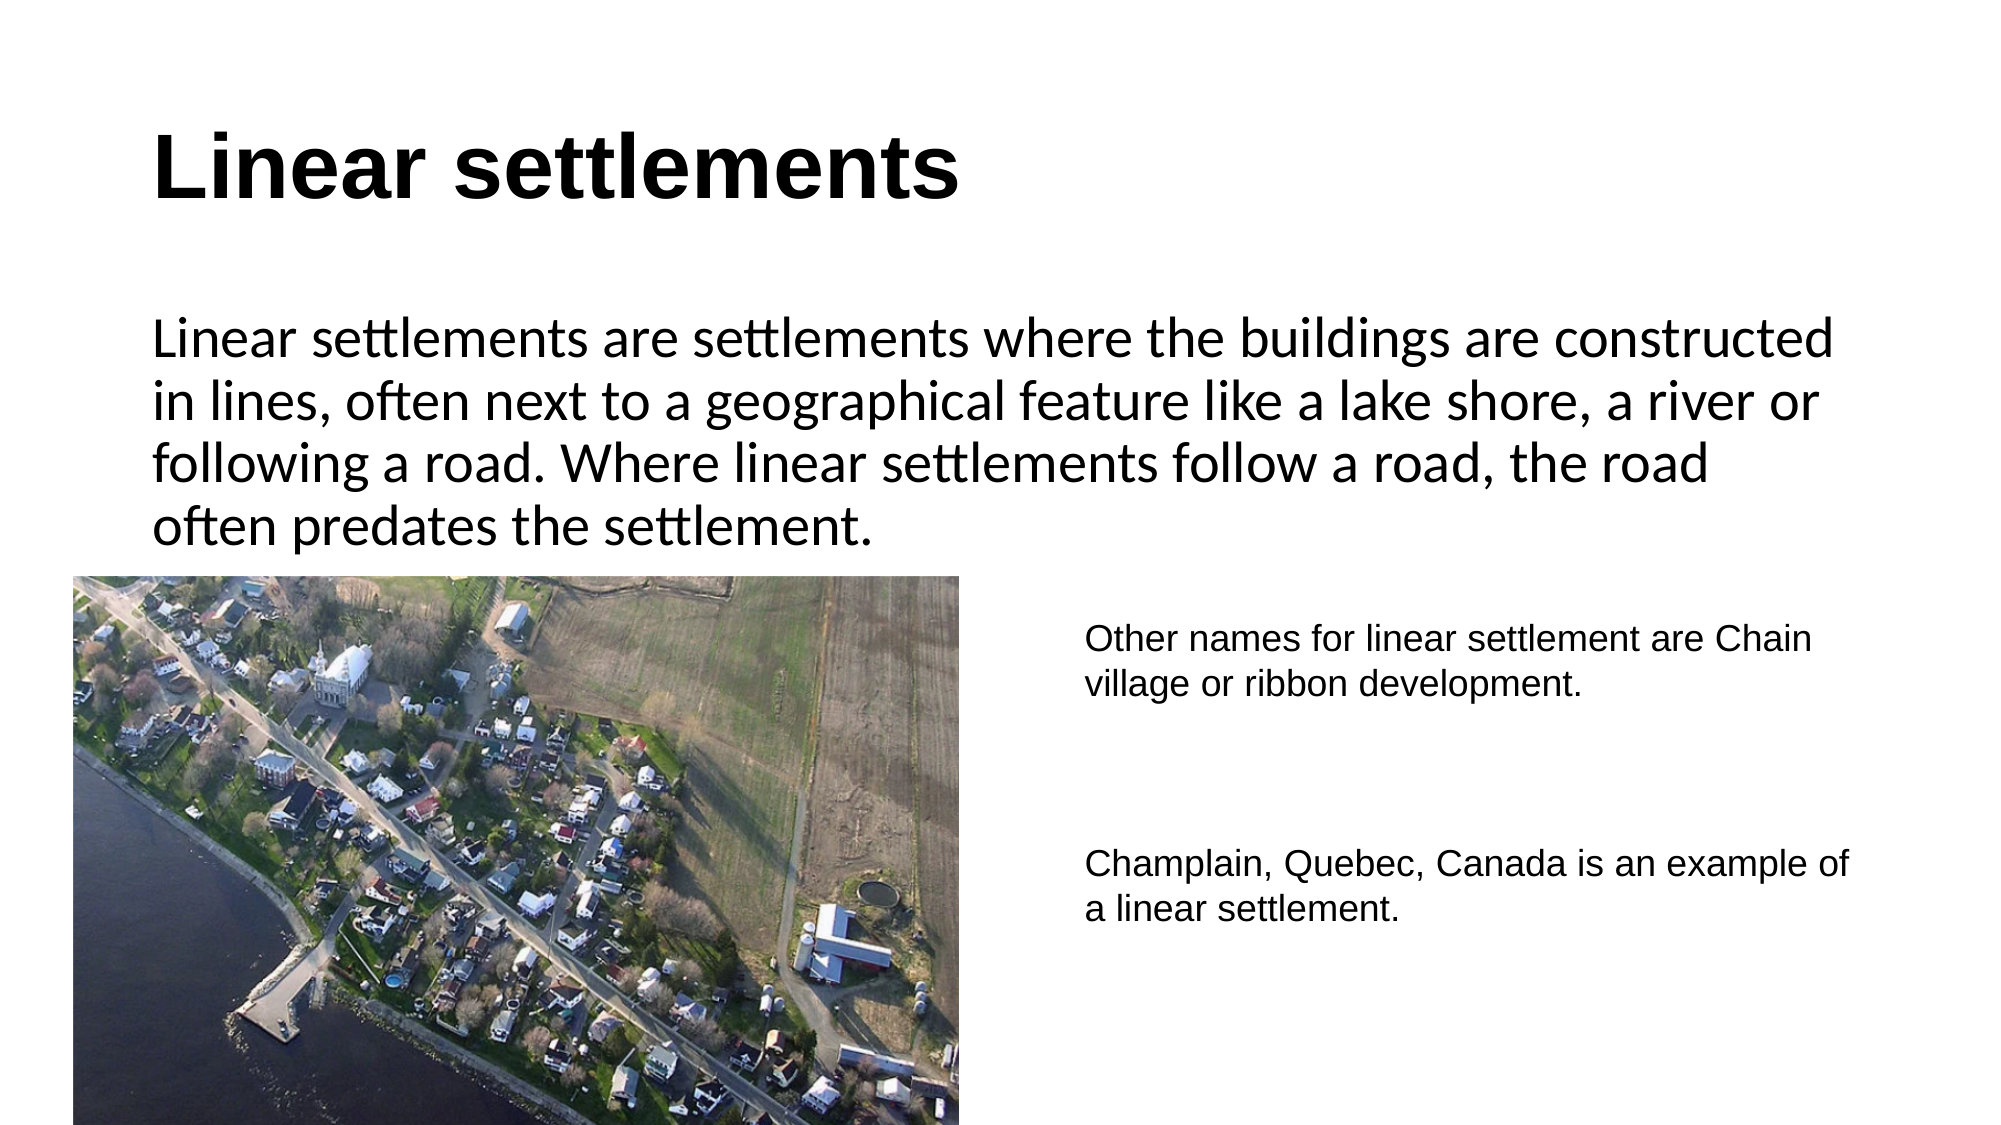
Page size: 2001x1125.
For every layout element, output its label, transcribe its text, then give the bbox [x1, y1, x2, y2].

list Linear settlements are settlements where the buildings are constructed in lines, often next to a geographical feature like a lake shore, a river or following a road. Where linear settlements follow a road, the road often predates the settlement. [137, 299, 1863, 1014]
title Linear settlements [137, 59, 1863, 278]
picture [70, 573, 959, 1125]
text_box Other names for linear settlement are Chain village or ribbon development. Champlain, Quebec, Canada is an example of a linear settlement. [1069, 606, 1884, 940]
